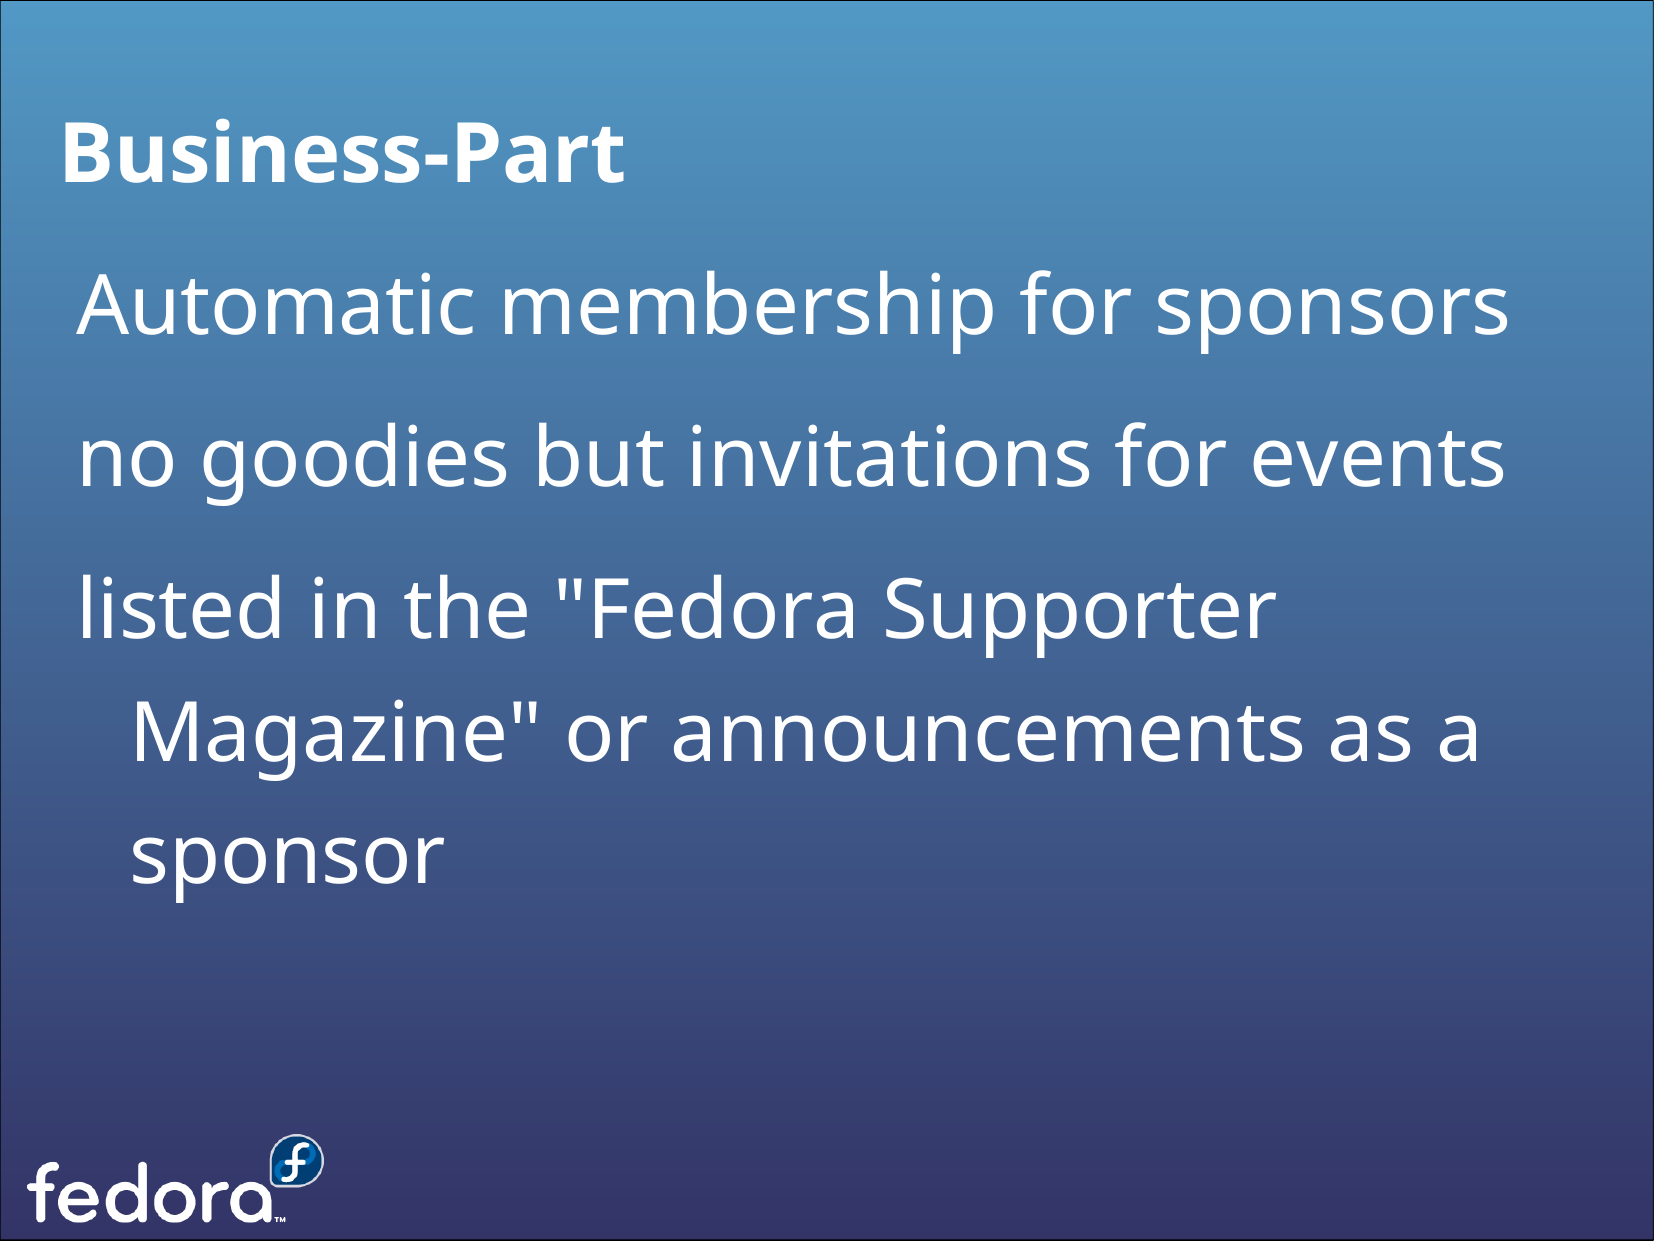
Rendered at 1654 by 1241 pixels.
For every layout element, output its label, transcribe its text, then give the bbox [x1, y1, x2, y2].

list Automatic membership for sponsors no goodies but invitations for events listed in the "Fedora Supporter Magazine" or announcements as a sponsor [59, 236, 1624, 1123]
title Business-Part [59, 88, 1624, 207]
picture [26, 1133, 325, 1223]
